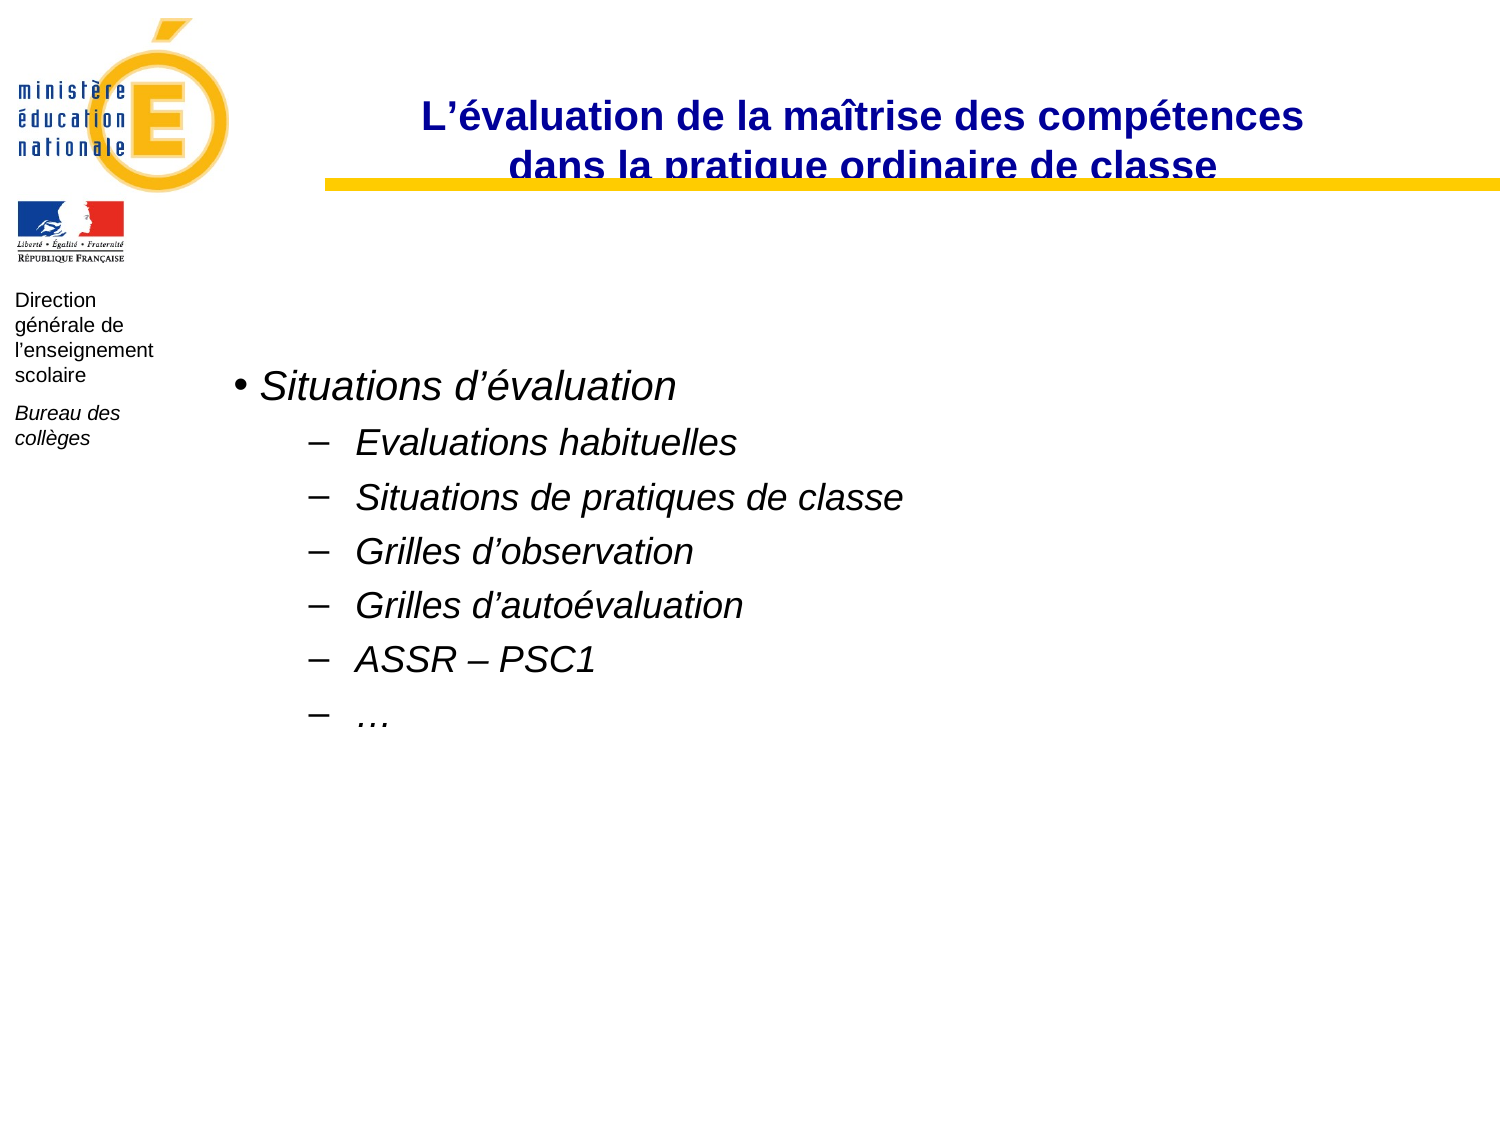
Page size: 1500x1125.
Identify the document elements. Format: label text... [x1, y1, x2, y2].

list Situations d’évaluation Evaluations habituelles Situations de pratiques de classe Grilles d’observation Grilles d’autoévaluation ASSR – PSC1 … [218, 290, 1426, 936]
picture [17, 18, 229, 263]
title L’évaluation de la maîtrise des compétences dans la pratique ordinaire de classe [265, 45, 1426, 233]
text_box Direction générale de l’enseignement scolaire Bureau des collèges [0, 278, 172, 458]
